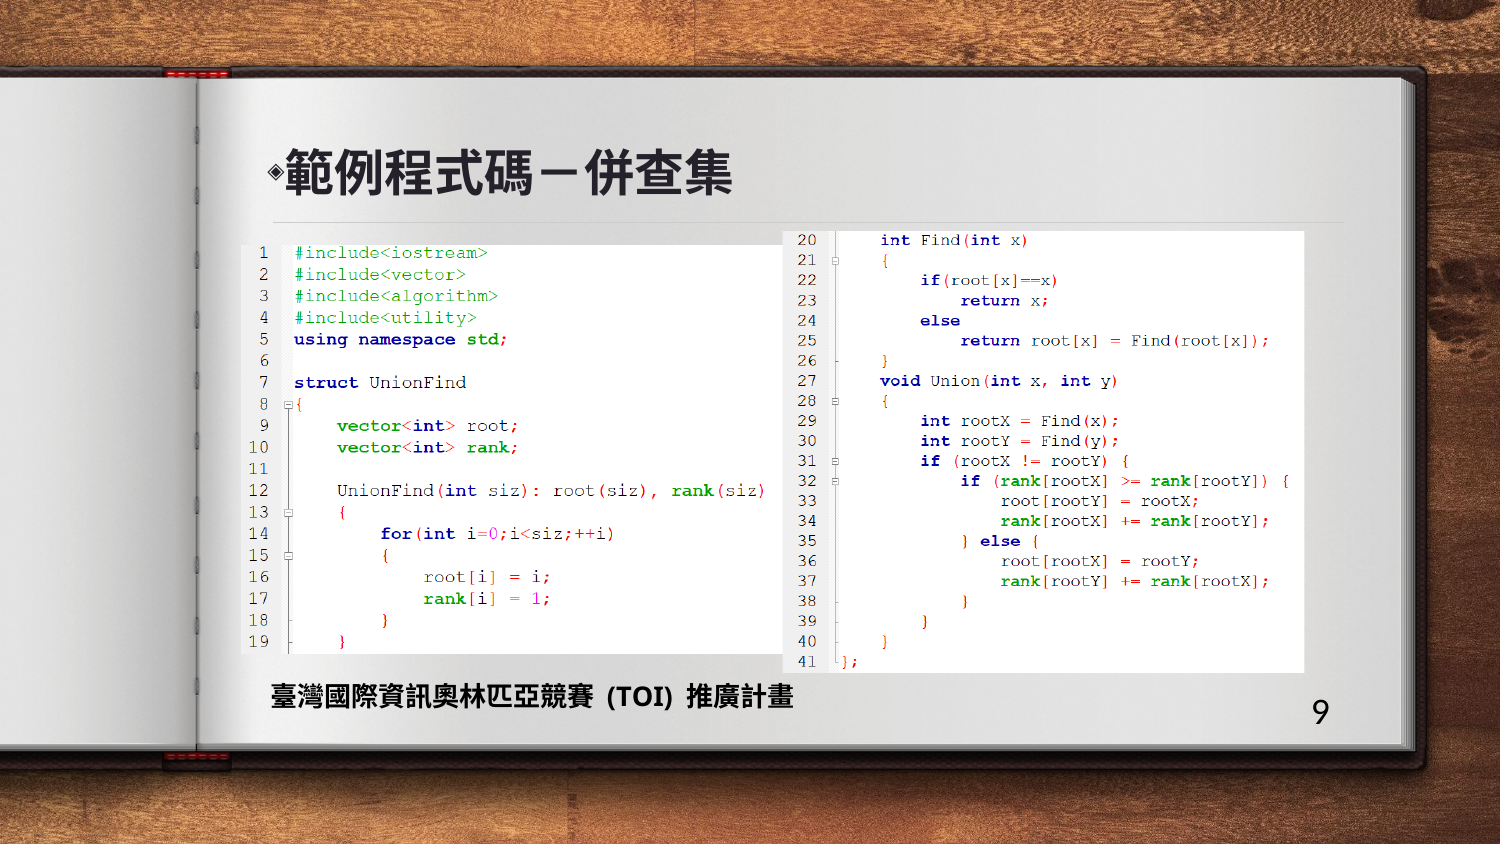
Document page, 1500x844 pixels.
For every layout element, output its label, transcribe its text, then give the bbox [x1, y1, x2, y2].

list 範例程式碼－併查集 [252, 126, 1194, 226]
chart [241, 231, 1305, 673]
text_box [1295, 672, 1386, 737]
